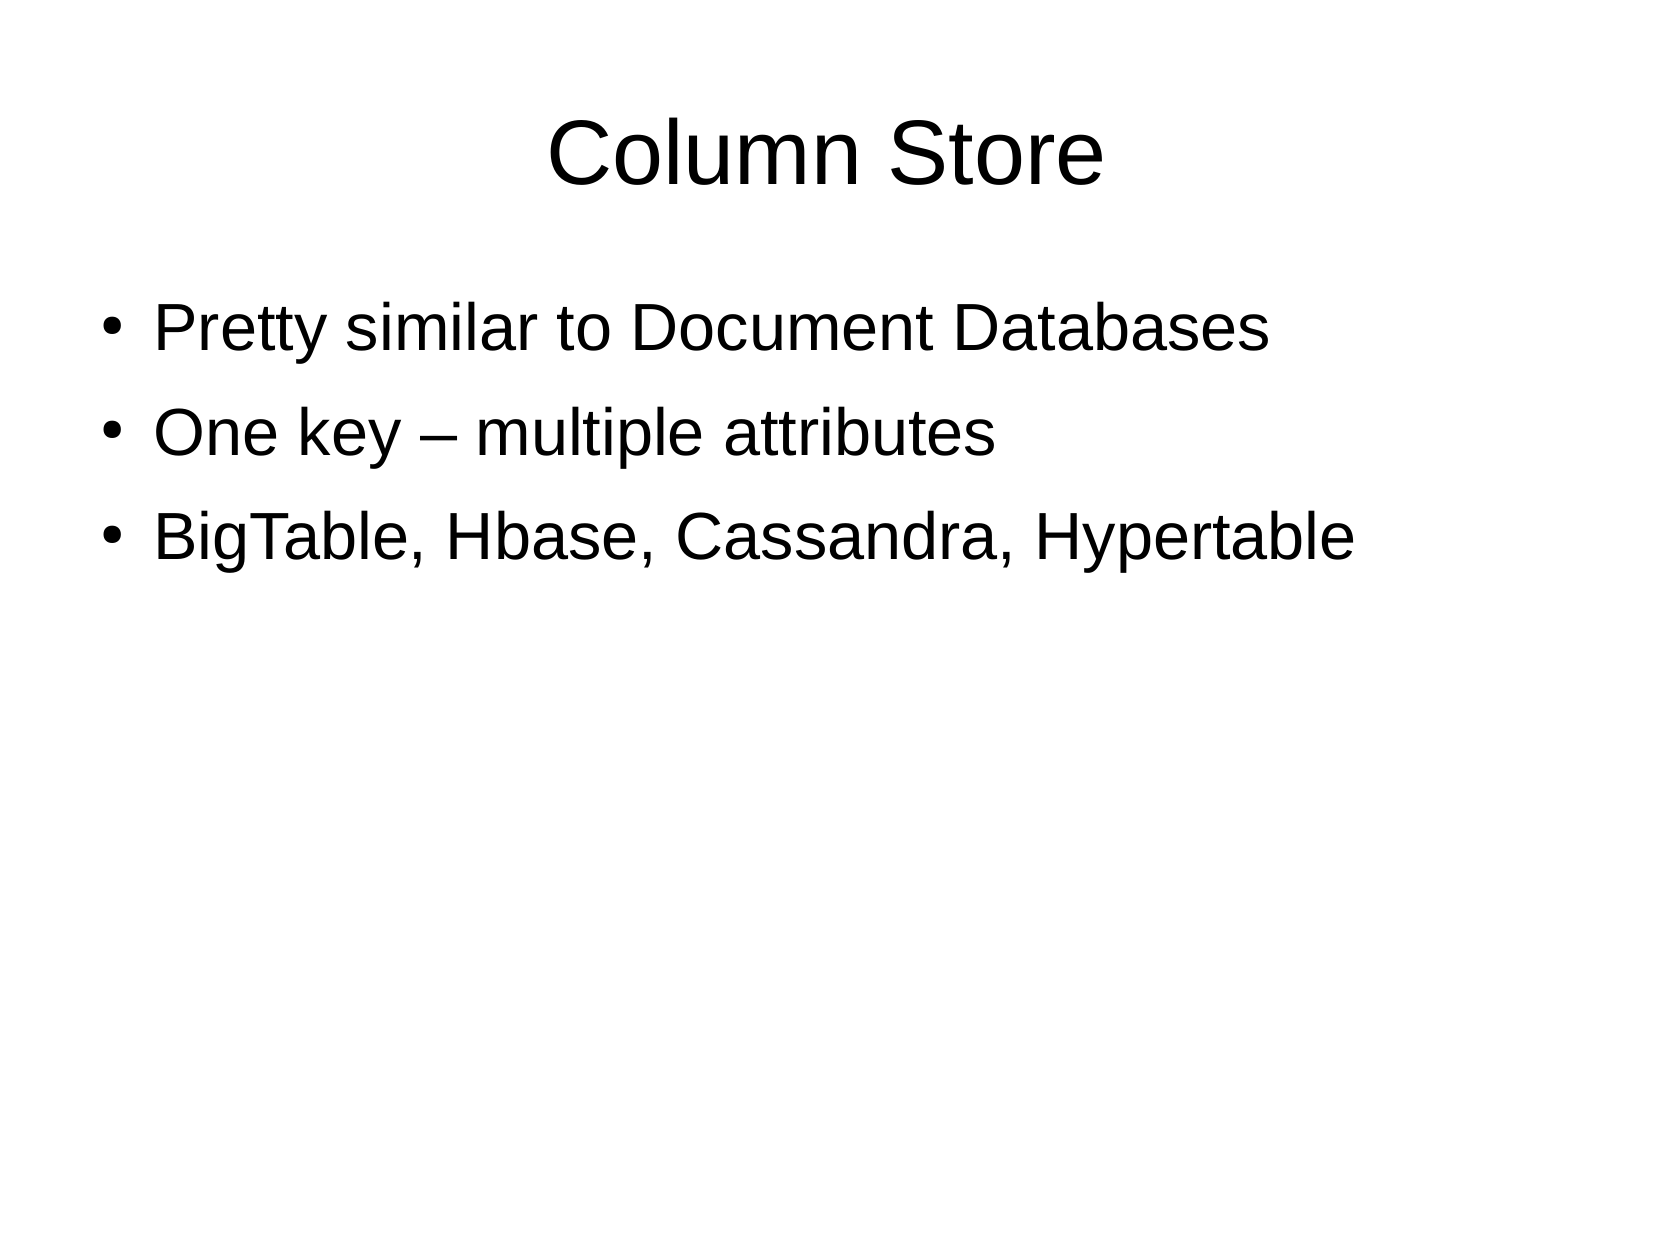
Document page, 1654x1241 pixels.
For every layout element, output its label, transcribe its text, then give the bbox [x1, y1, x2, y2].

title Column Store [82, 49, 1571, 257]
list Pretty similar to Document Databases One key – multiple attributes BigTable, Hbase, Cassandra, Hypertable [82, 290, 1571, 1109]
